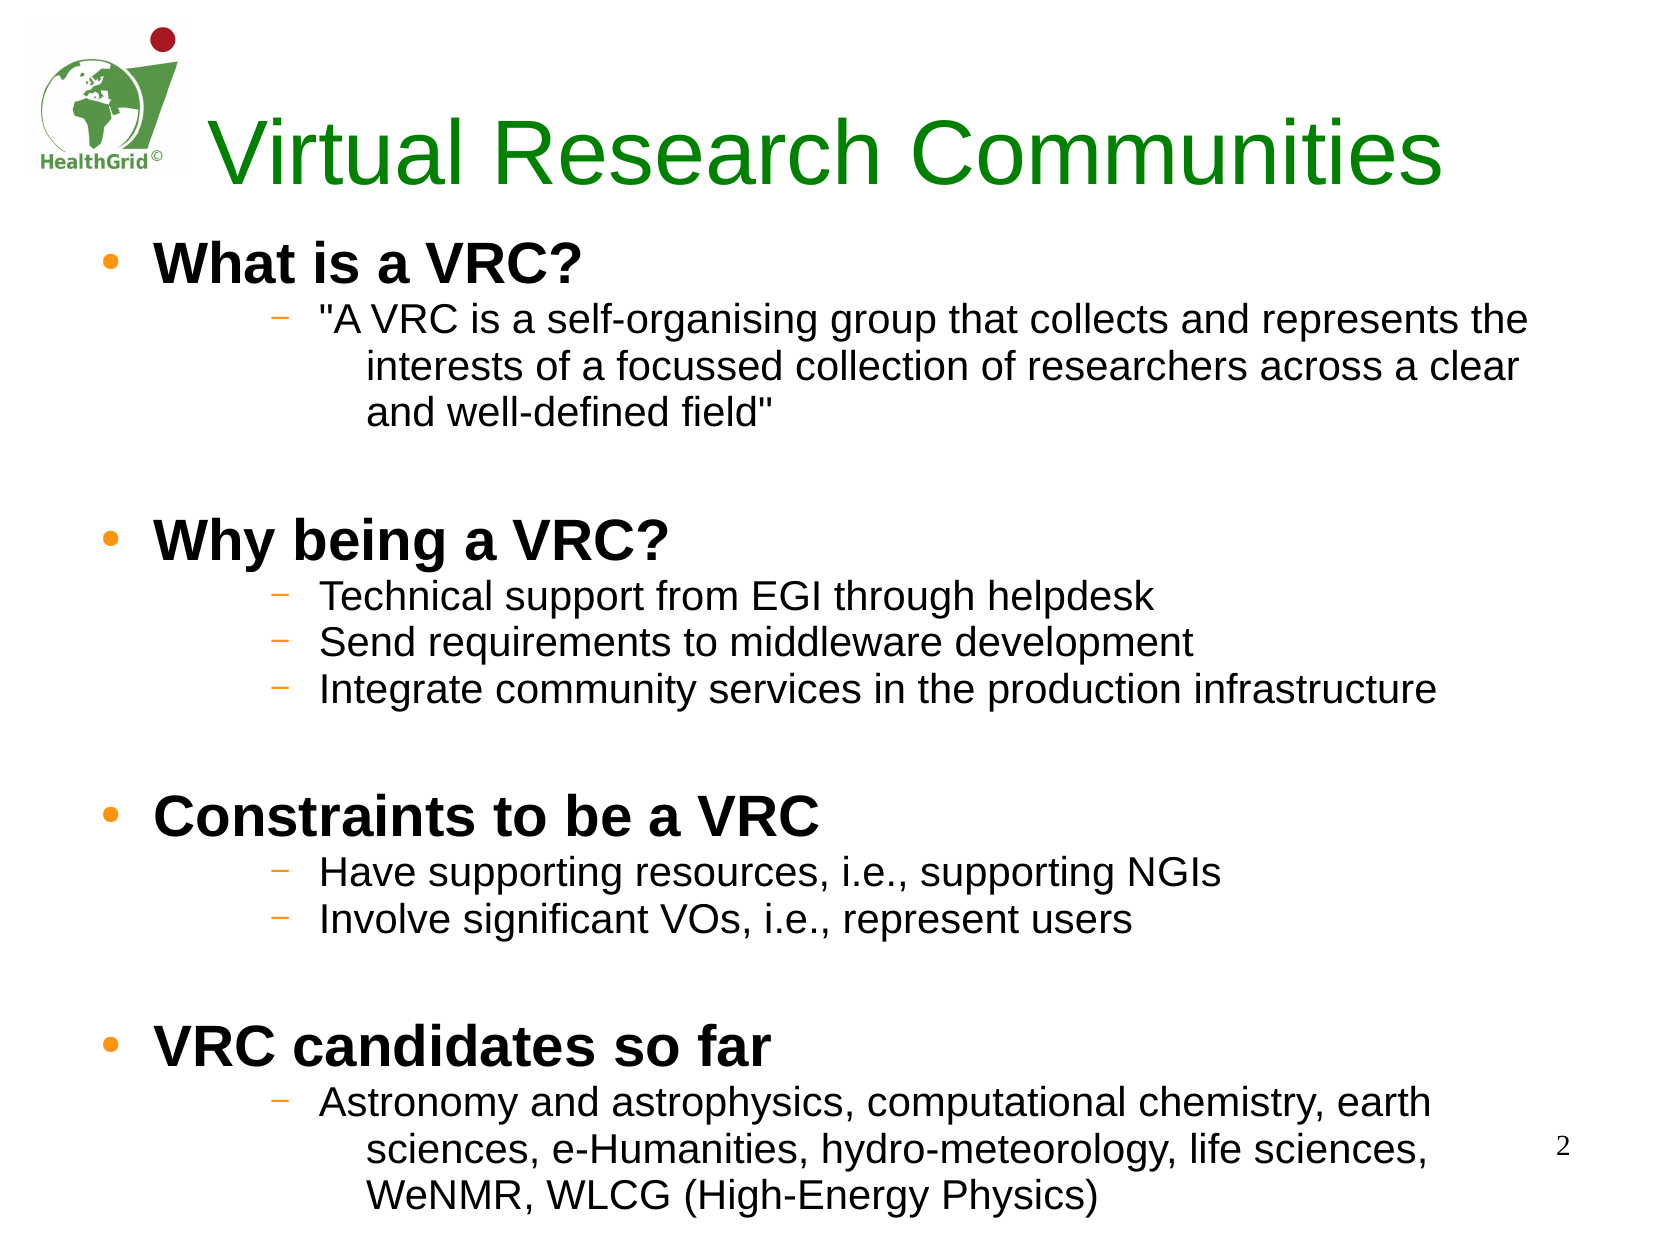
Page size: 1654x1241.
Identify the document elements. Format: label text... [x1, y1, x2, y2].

picture [25, 19, 186, 176]
title Virtual Research Communities [82, 56, 1571, 231]
list What is a VRC? "A VRC is a self-organising group that collects and represents the interests of a focussed collection of researchers across a clear and well-defined field" Why being a VRC? Technical support from EGI through helpdesk Send requirements to middleware development Integrate community services in the production infrastructure Constraints to be a VRC Have supporting resources, i.e., supporting NGIs Involve significant VOs, i.e., represent users VRC candidates so far Astronomy and astrophysics, computational chemistry, earth sciences, e-Humanities, hydro-meteorology, life sciences, WeNMR, WLCG (High-Energy Physics) [82, 231, 1571, 1219]
